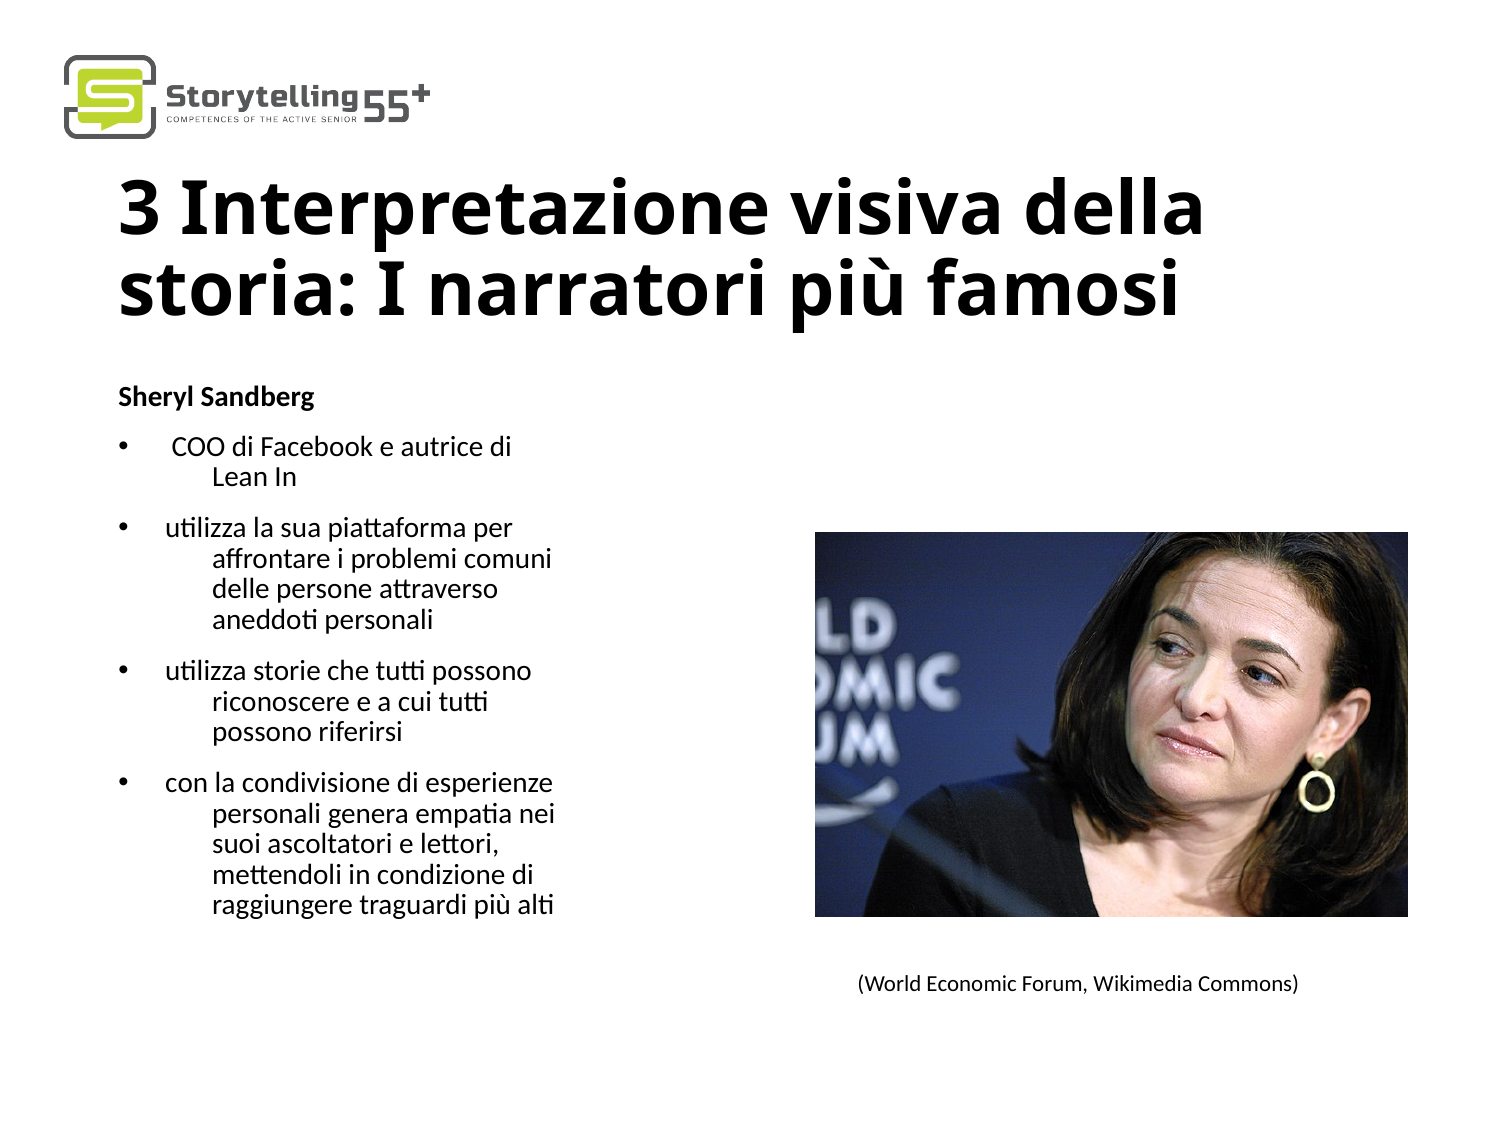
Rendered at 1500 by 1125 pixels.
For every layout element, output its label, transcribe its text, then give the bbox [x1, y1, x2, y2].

title 3 Interpretazione visiva della storia: I narratori più famosi [103, 75, 1381, 533]
list Sheryl Sandberg COO di Facebook e autrice di Lean In utilizza la sua piattaforma per affrontare i problemi comuni delle persone attraverso aneddoti personali utilizza storie che tutti possono riconoscere e a cui tutti possono riferirsi con la condivisione di esperienze personali genera empatia nei suoi ascoltatori e lettori, mettendoli in condizione di raggiungere traguardi più alti [103, 378, 588, 1091]
picture [64, 55, 430, 139]
text_box (World Economic Forum, Wikimedia Commons) [842, 961, 1380, 1004]
picture [815, 532, 1408, 917]
